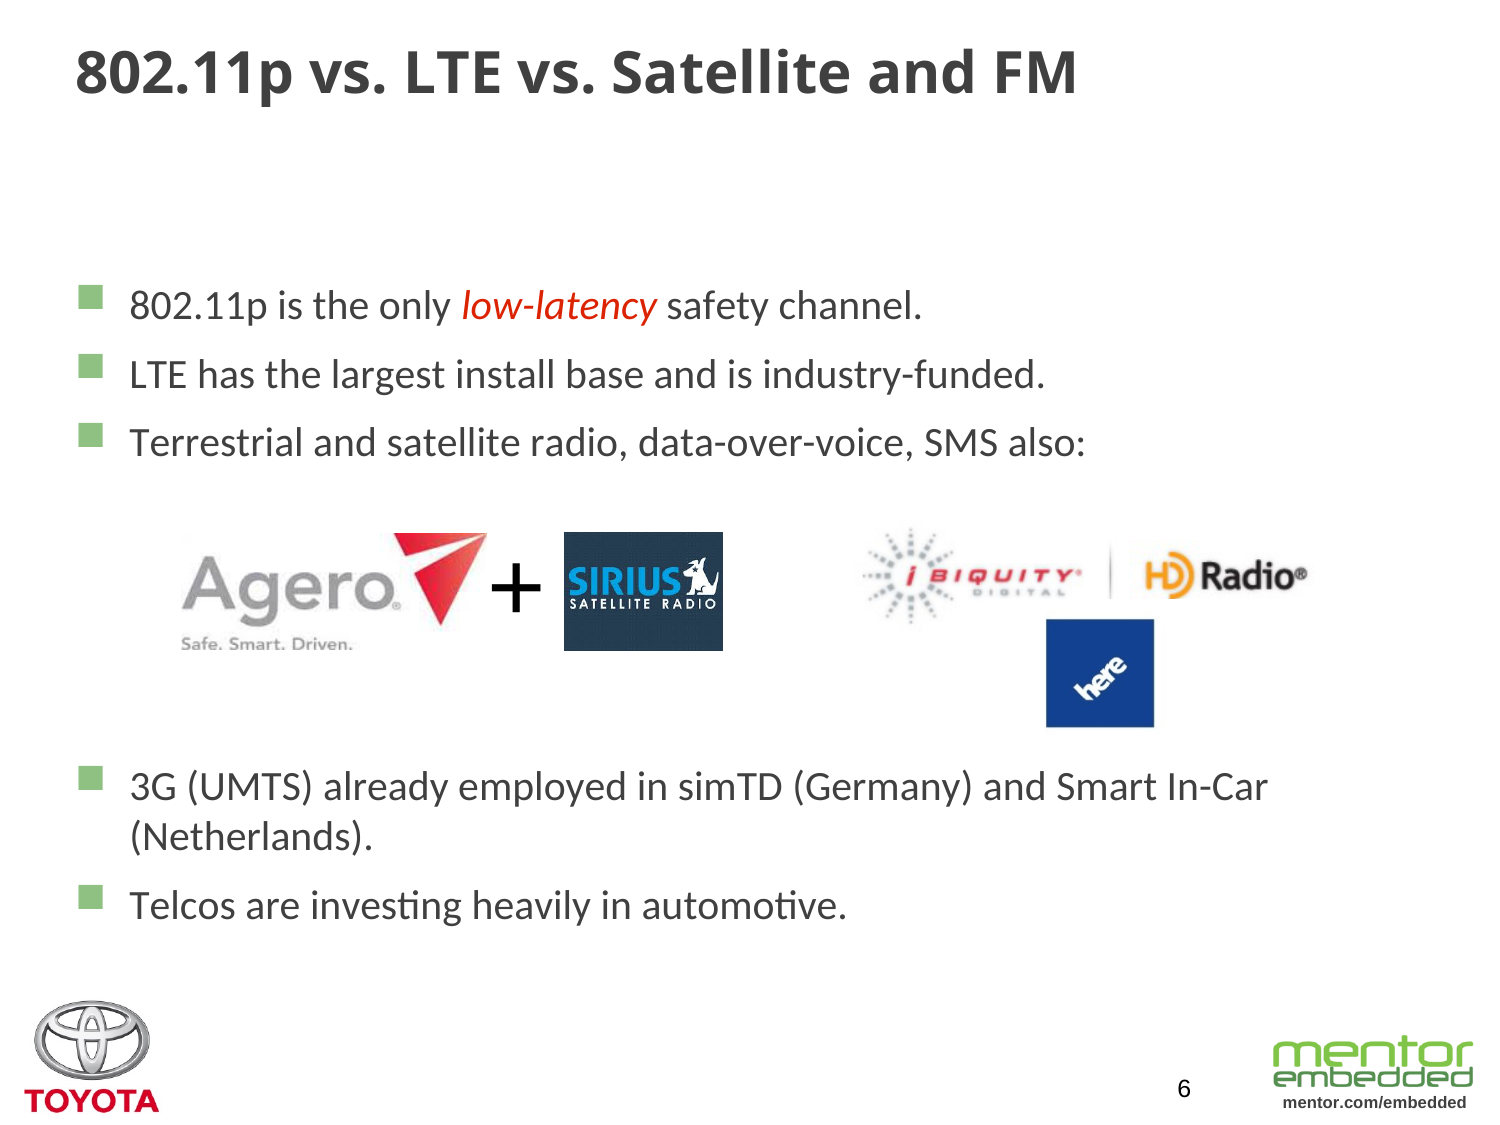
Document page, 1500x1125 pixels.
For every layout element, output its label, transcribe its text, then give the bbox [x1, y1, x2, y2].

picture [853, 495, 1394, 749]
text_box + [472, 525, 561, 691]
picture [181, 533, 472, 651]
picture [564, 532, 723, 651]
text_box 802.11p vs. LTE vs. Satellite and FM [0, 0, 1500, 113]
picture [1268, 1030, 1476, 1092]
text_box 802.11p is the only low-latency safety channel. LTE has the largest install base and is industry-funded. Terrestrial and satellite radio, data-over-voice, SMS also: 3G (UMTS) already employed in simTD (Germany) and Smart In-Car (Netherlands). Telcos are investing heavily in automotive. [0, 270, 1500, 1026]
picture [24, 1026, 163, 1114]
